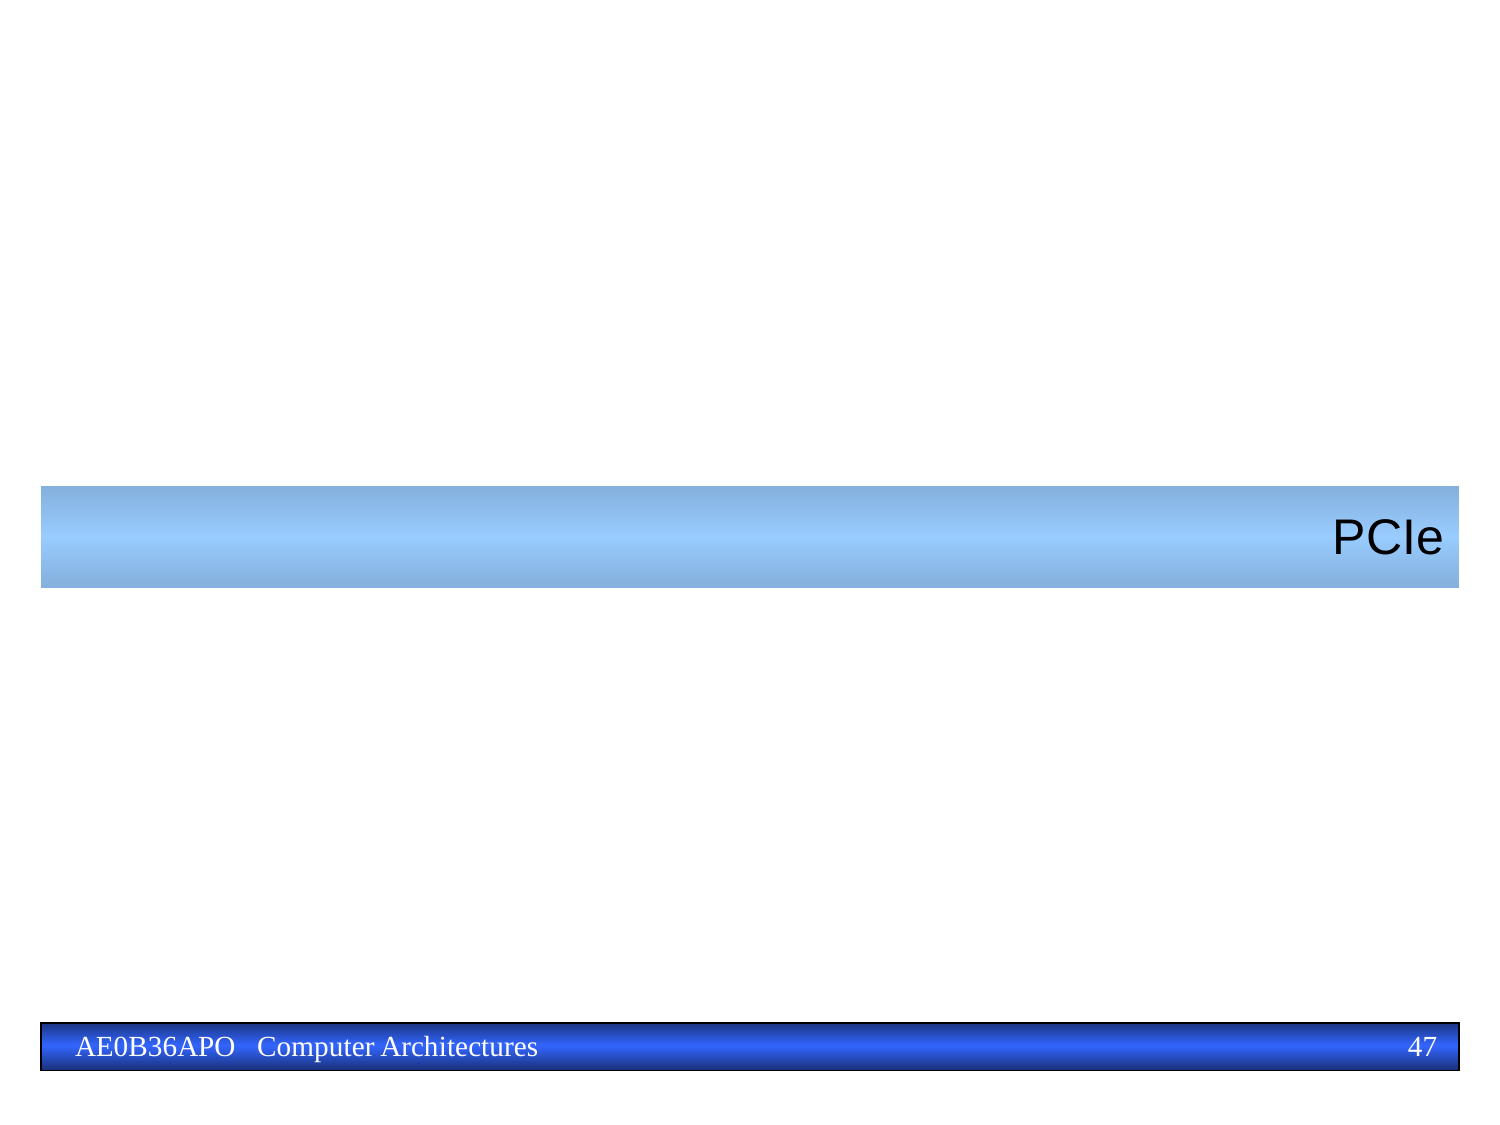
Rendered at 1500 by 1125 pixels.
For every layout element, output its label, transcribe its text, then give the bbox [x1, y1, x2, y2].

title PCIe [41, 486, 1459, 588]
